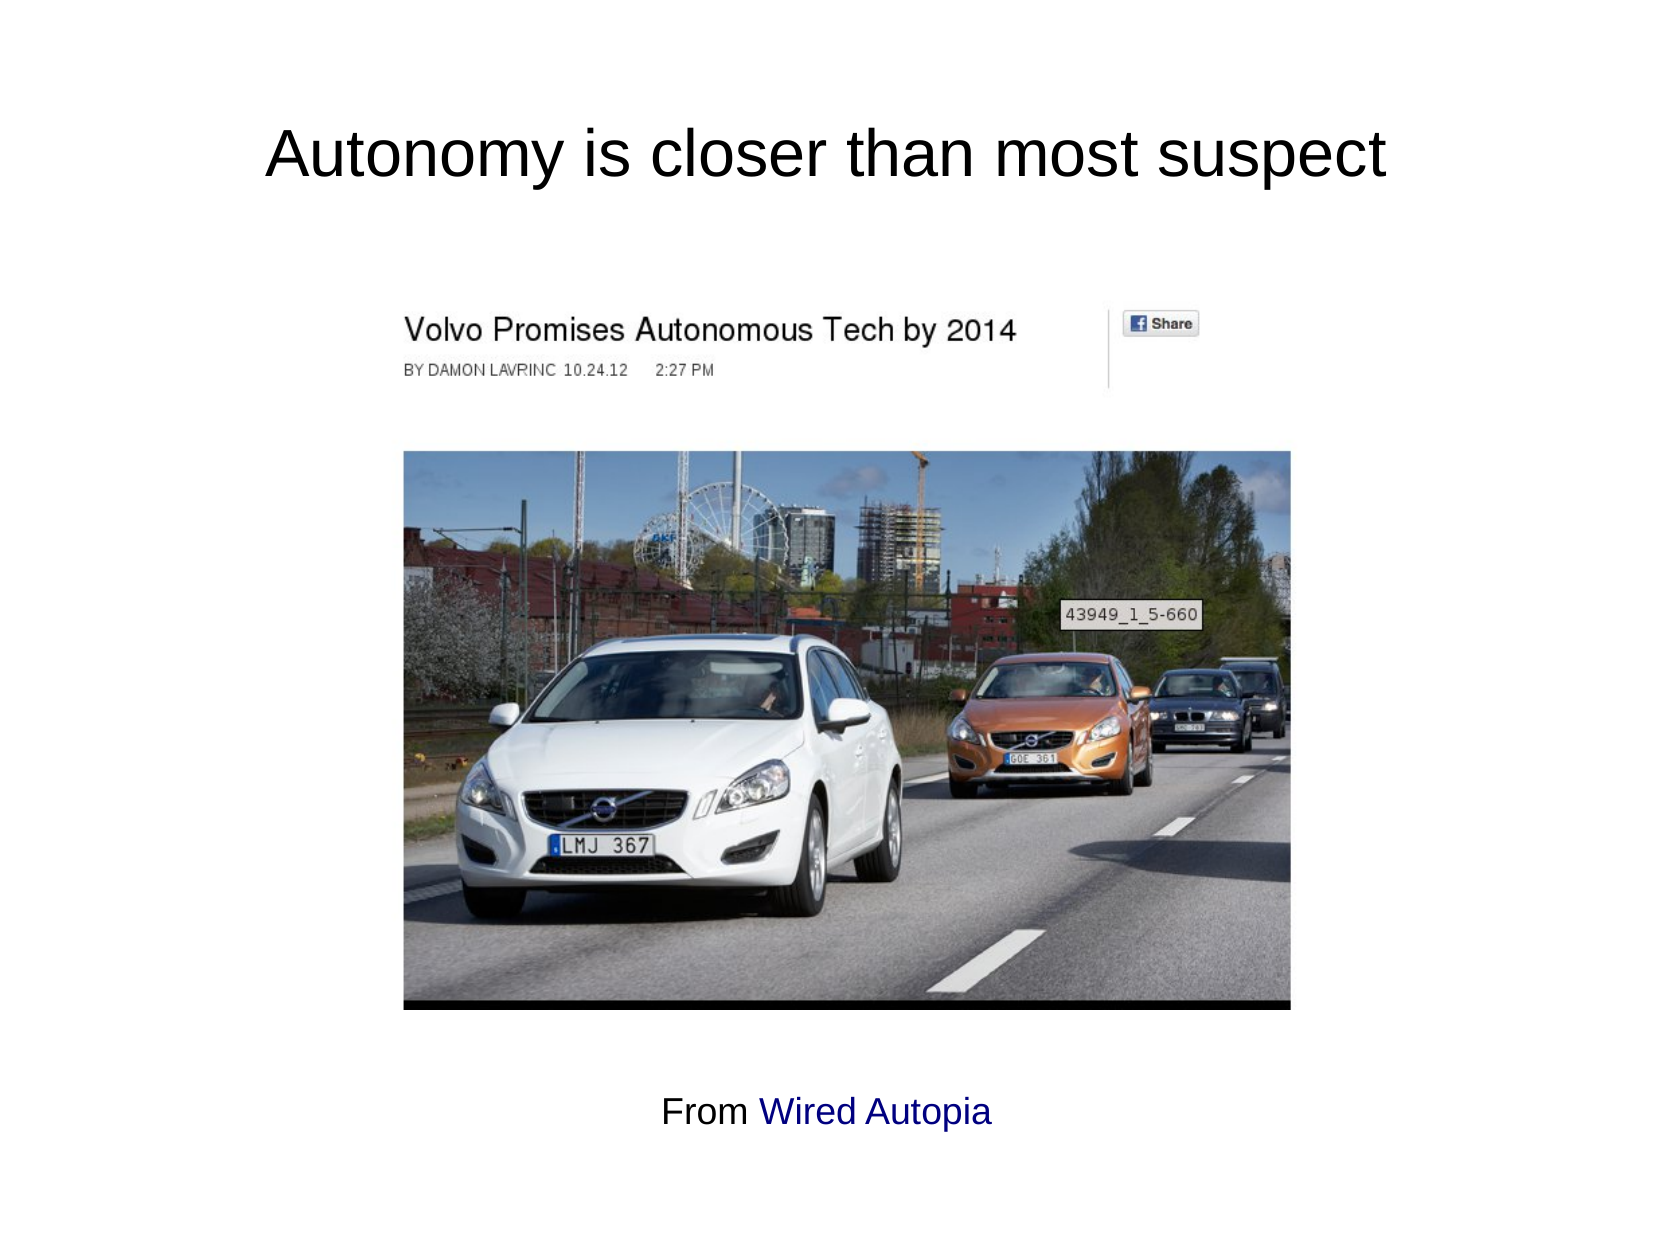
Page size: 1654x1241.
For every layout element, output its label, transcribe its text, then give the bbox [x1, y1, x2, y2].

picture [350, 290, 1303, 1010]
text_box From Wired Autopia [646, 1083, 1008, 1141]
title Autonomy is closer than most suspect [82, 49, 1571, 257]
